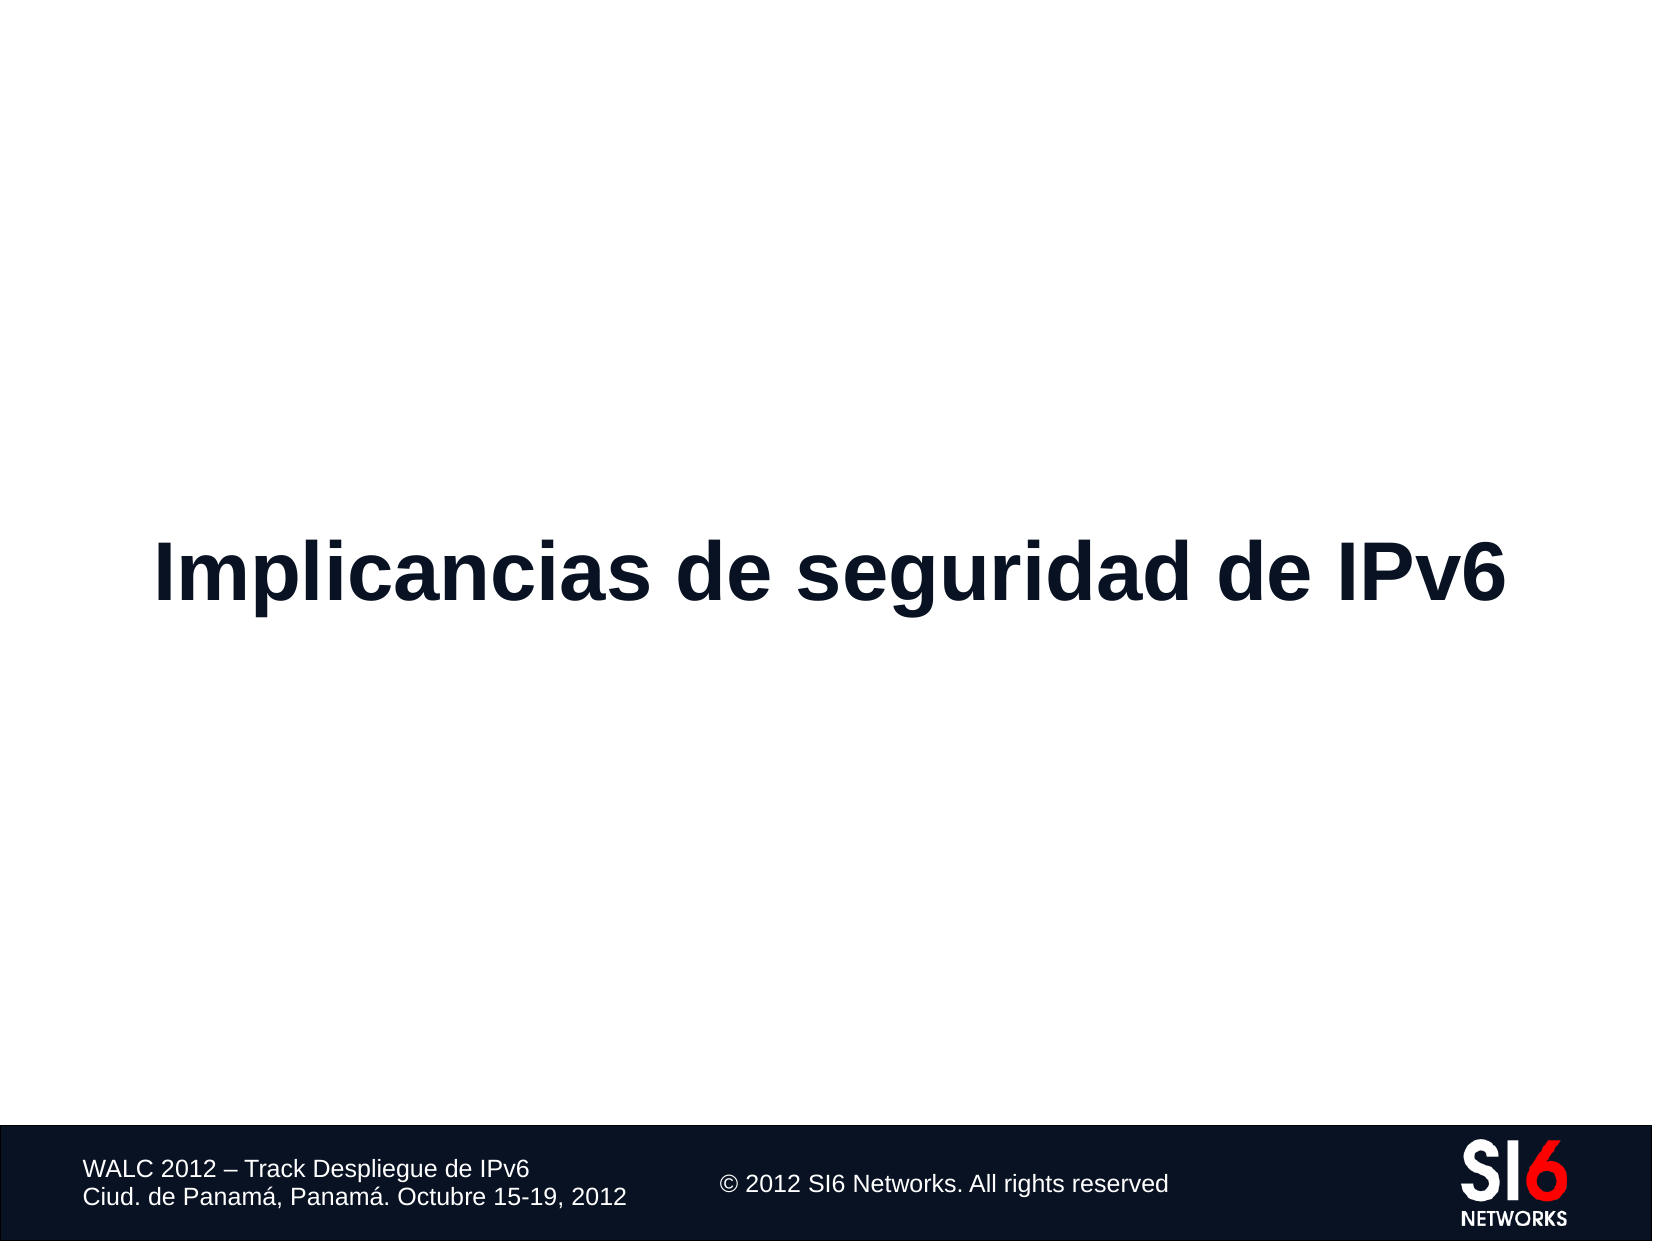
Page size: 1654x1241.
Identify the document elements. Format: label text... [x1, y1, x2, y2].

title Implicancias de seguridad de IPv6 [86, 467, 1576, 676]
picture [1461, 1139, 1567, 1226]
